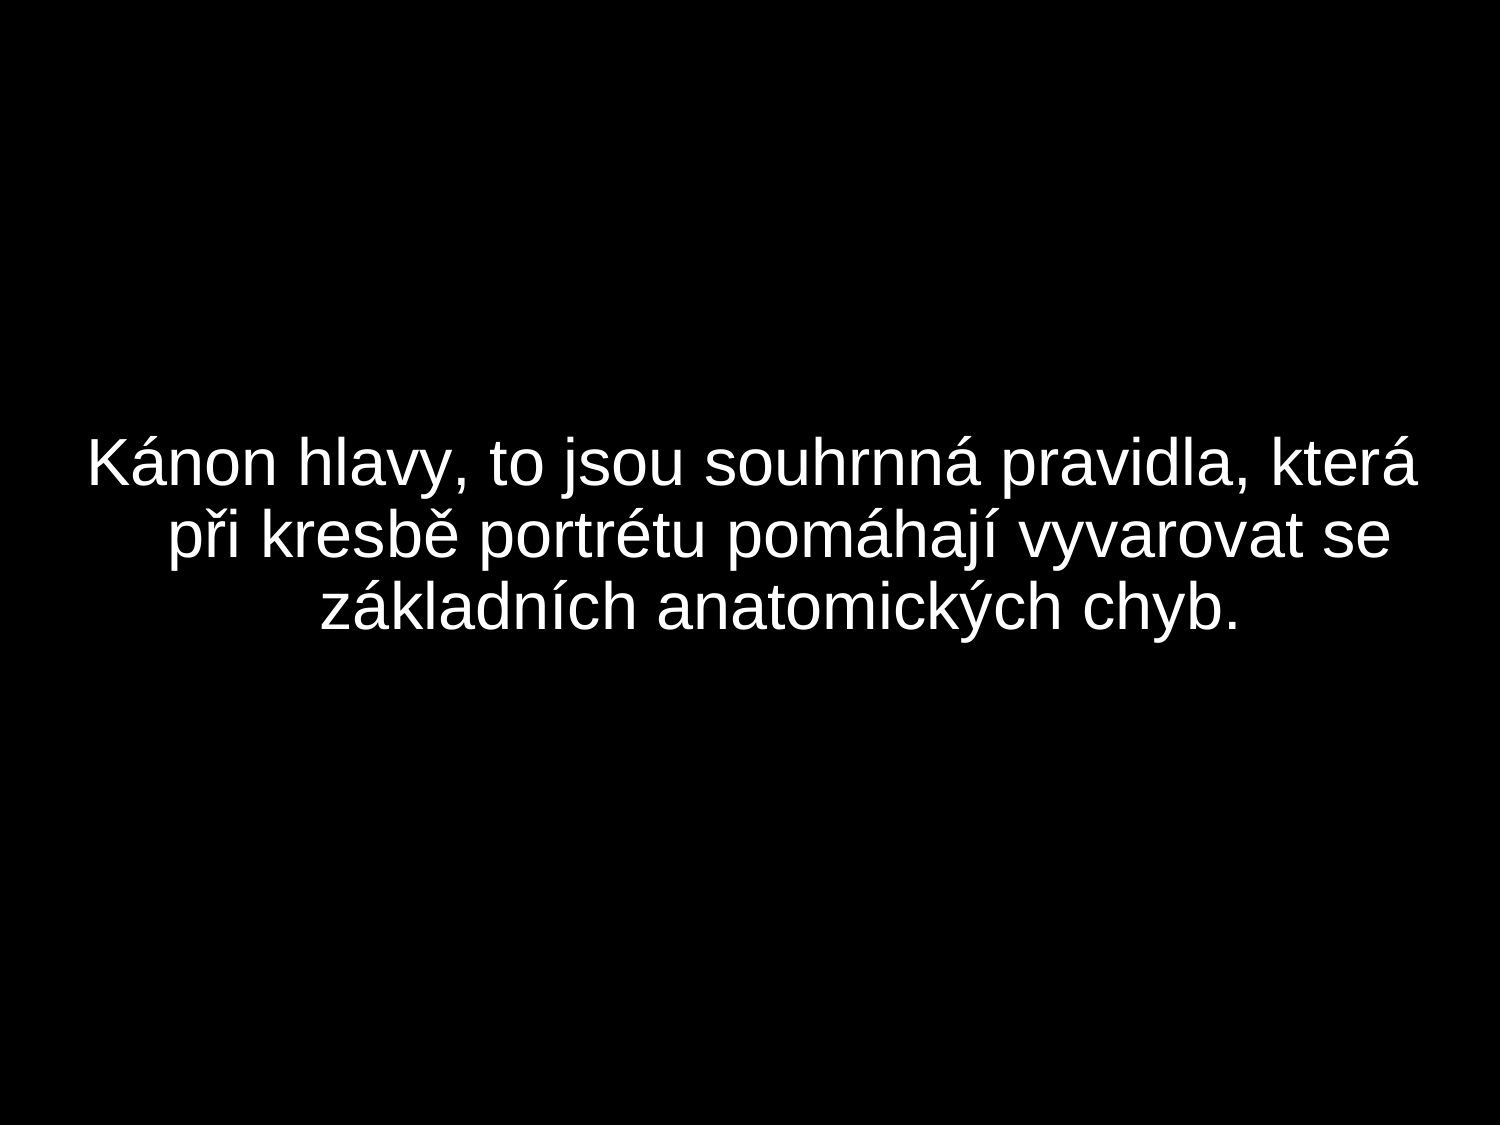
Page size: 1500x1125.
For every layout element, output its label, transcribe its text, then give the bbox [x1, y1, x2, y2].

list Kánon hlavy, to jsou souhrnná pravidla, která při kresbě portrétu pomáhají vyvarovat se základních anatomických chyb. [53, 420, 1453, 953]
